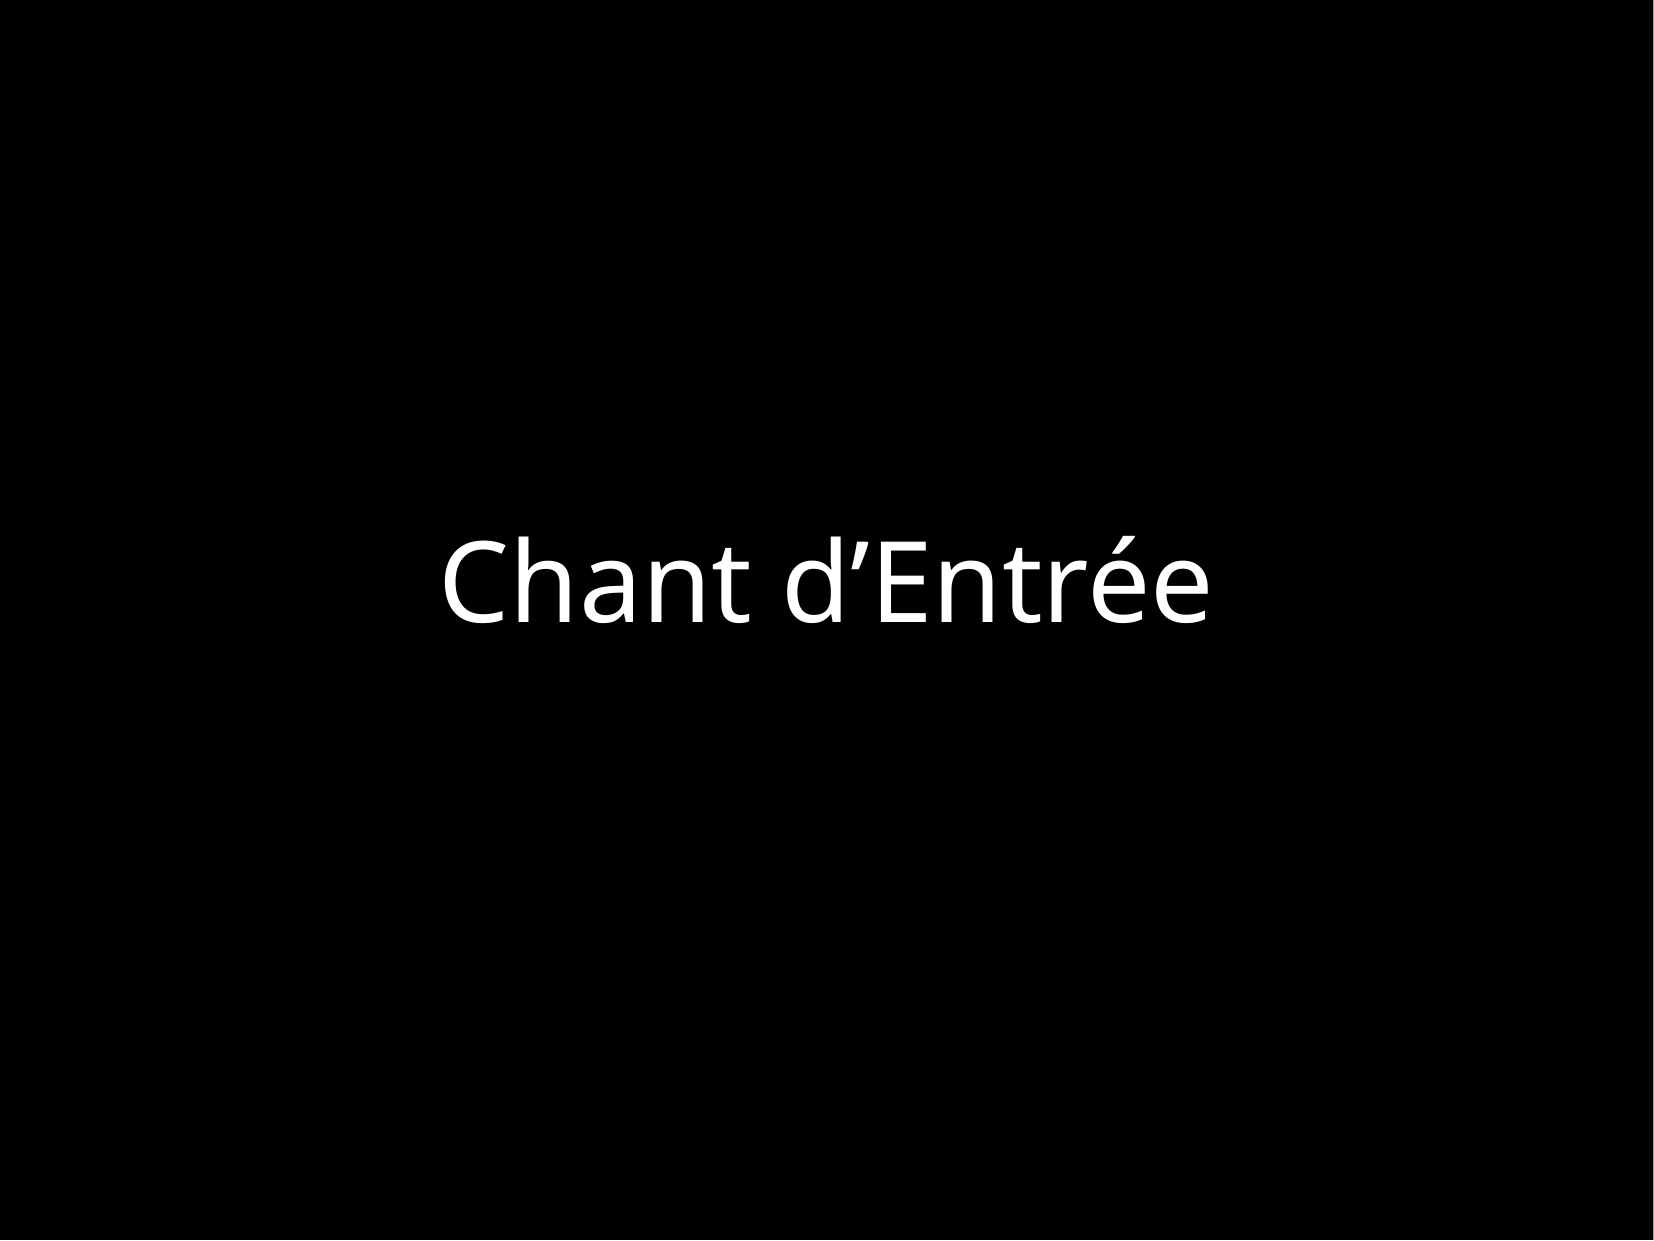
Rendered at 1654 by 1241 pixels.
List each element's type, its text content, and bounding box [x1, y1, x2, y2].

subtitle Chant d’Entrée [82, 49, 1571, 1108]
